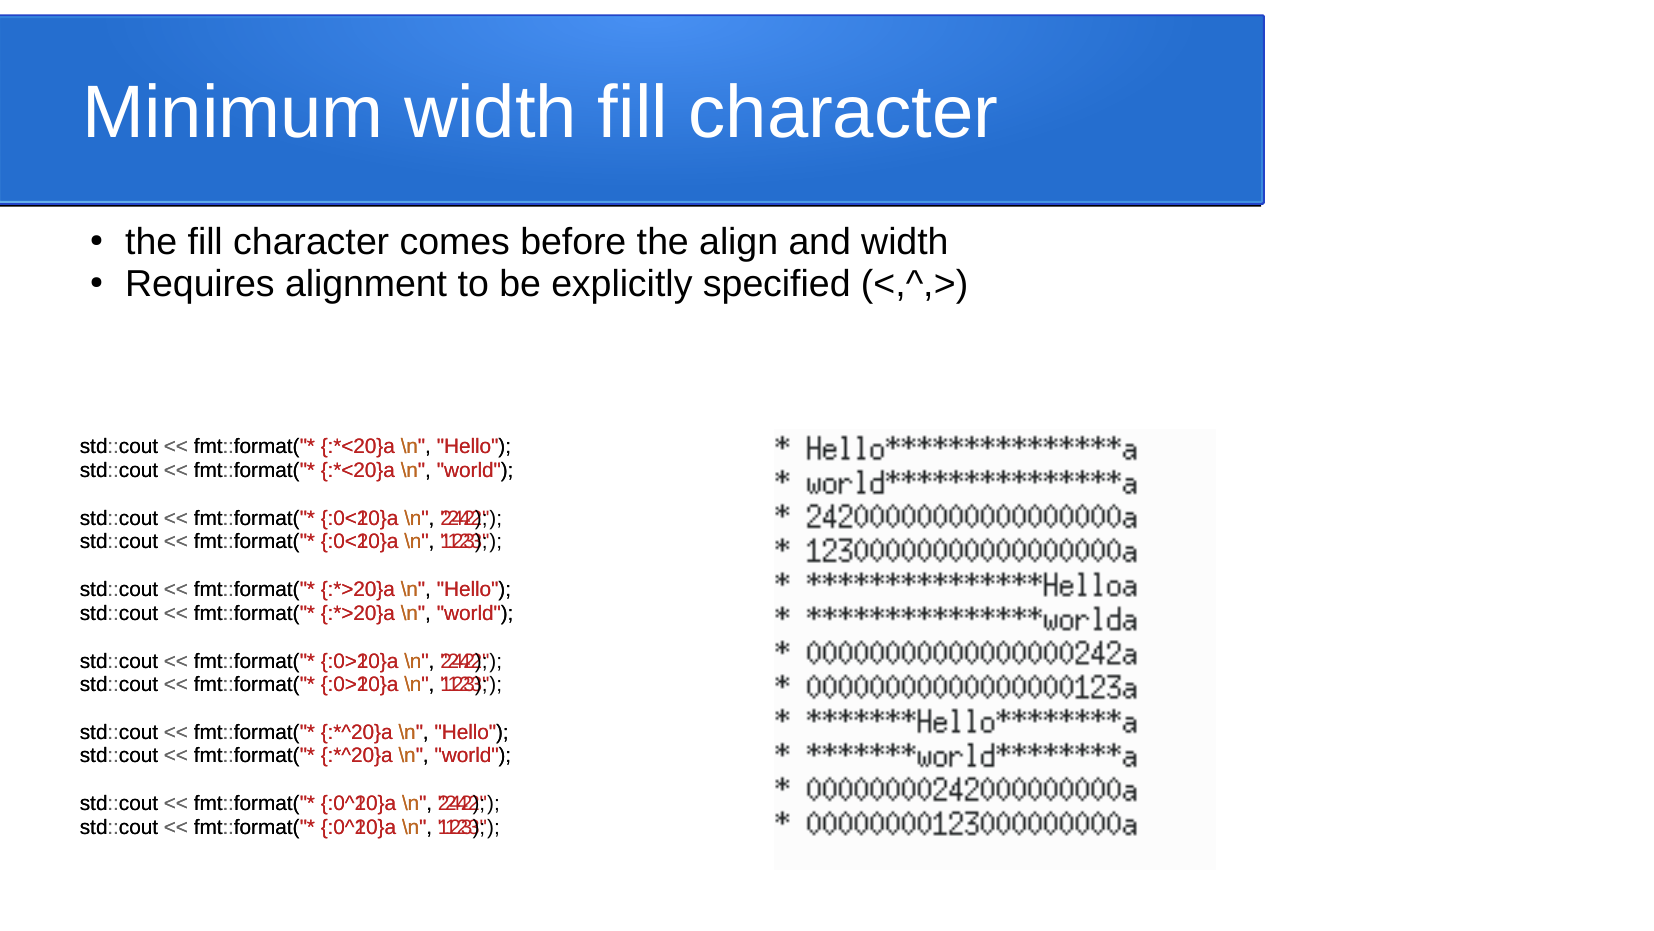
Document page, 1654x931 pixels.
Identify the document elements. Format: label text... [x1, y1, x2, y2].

list std::cout << fmt::format("* {:*<20}a \n", "Hello"); std::cout << fmt::format("* {:*<20}a \n", "world"); std::cout << fmt::format("* {:0<10}a \n", 242); std::cout << fmt::format("* {:0<10}a \n", 123); std::cout << fmt::format("* {:*>20}a \n", "Hello"); std::cout << fmt::format("* {:*>20}a \n", "world"); std::cout << fmt::format("* {:0>10}a \n", 242); std::cout << fmt::format("* {:0>10}a \n", 123); std::cout << fmt::format("* {:*^20}a \n", "Hello"); std::cout << fmt::format("* {:*^20}a \n", "world"); std::cout << fmt::format("* {:0^10}a \n", 242); std::cout << fmt::format("* {:0^10}a \n", 123); [56, 435, 1636, 901]
picture [774, 429, 1216, 871]
title Minimum width fill character [82, 29, 1235, 196]
text_box the fill character comes before the align and width Requires alignment to be explicitly specified (<,^,>) [75, 213, 1546, 406]
